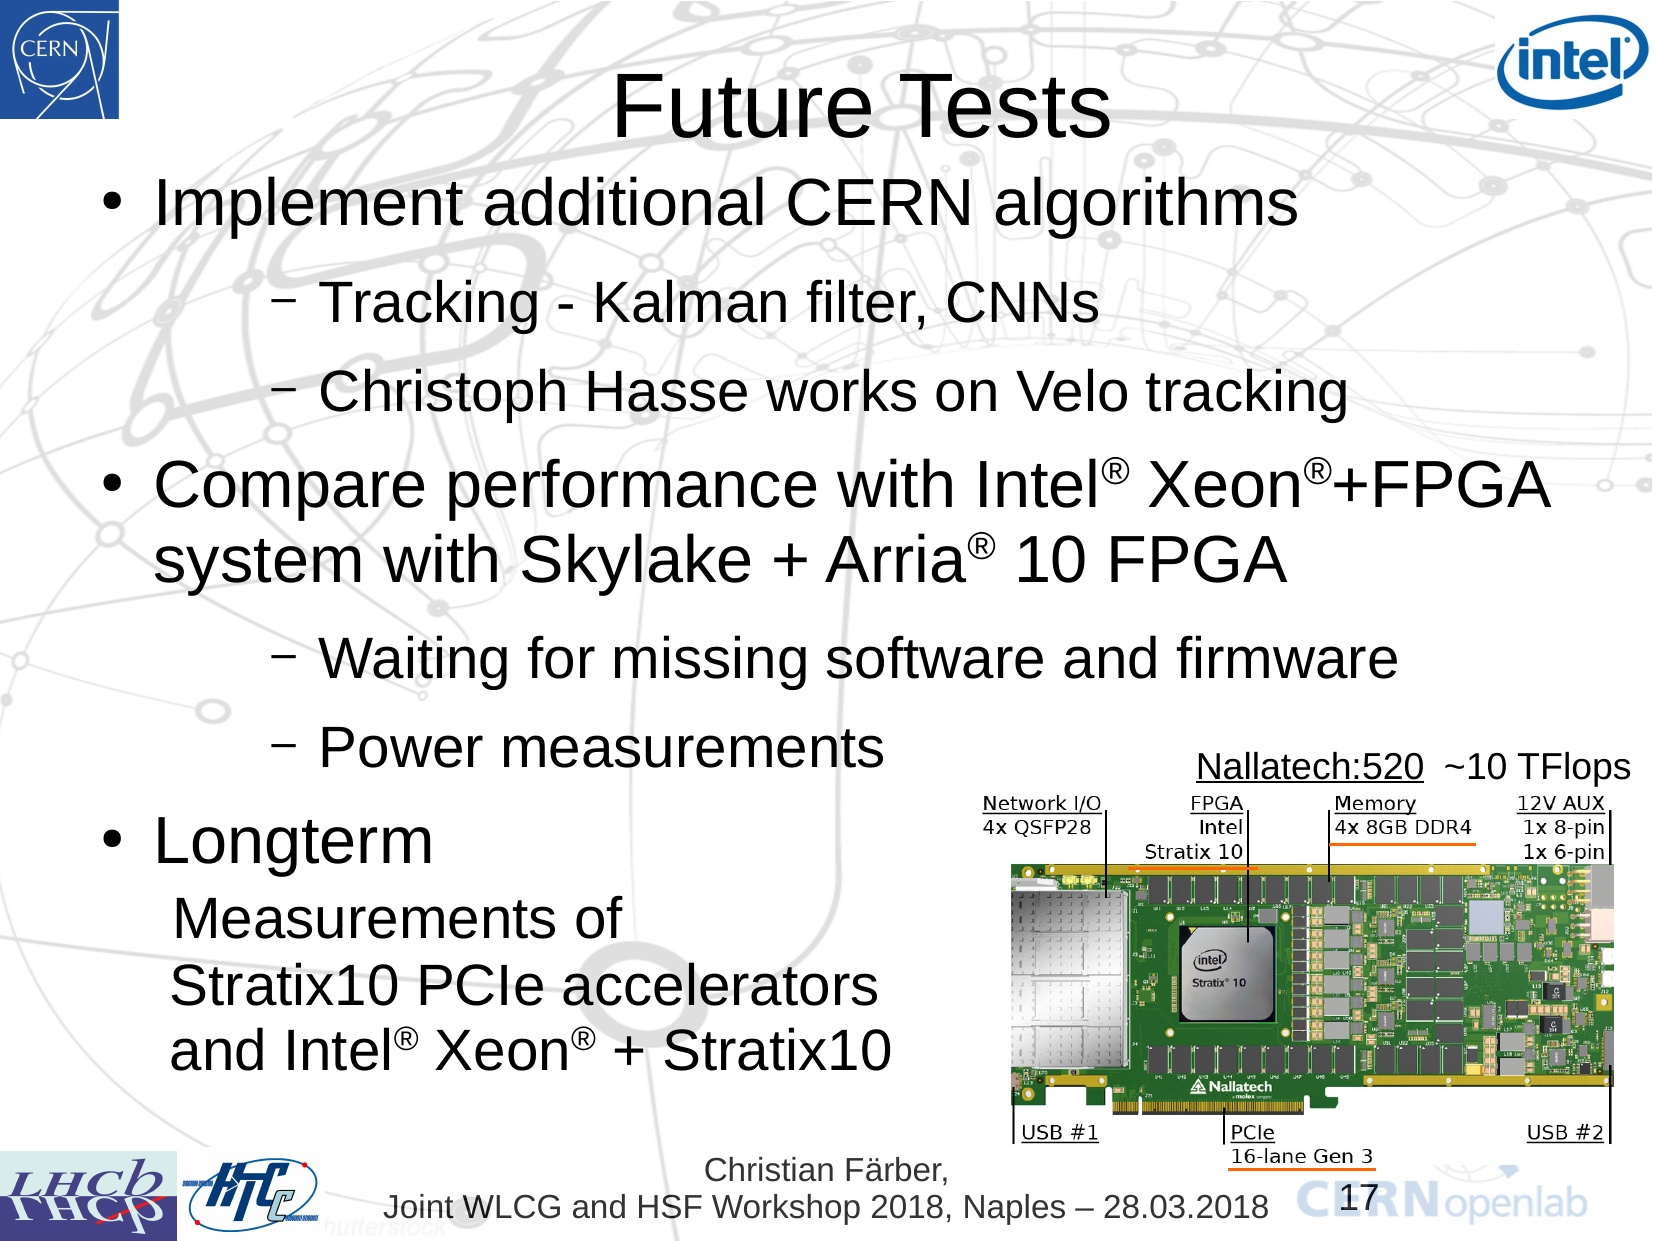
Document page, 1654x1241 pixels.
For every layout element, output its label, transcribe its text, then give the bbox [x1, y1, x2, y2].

list Implement additional CERN algorithms Tracking - Kalman filter, CNNs Christoph Hasse works on Velo tracking Compare performance with Intel® Xeon®+FPGA system with Skylake + Arria® 10 FPGA Waiting for missing software and firmware Power measurements Longterm Measurements of Stratix10 PCIe accelerators and Intel® Xeon® + Stratix10 [82, 165, 1565, 1241]
picture [950, 784, 1654, 1165]
title Future Tests [82, 2, 1571, 210]
text_box ~10 TFlops [1429, 738, 1654, 798]
text_box Nallatech:520 [1181, 737, 1465, 784]
picture [1495, 0, 1654, 119]
picture [0, 0, 119, 119]
picture [0, 1151, 82, 1241]
